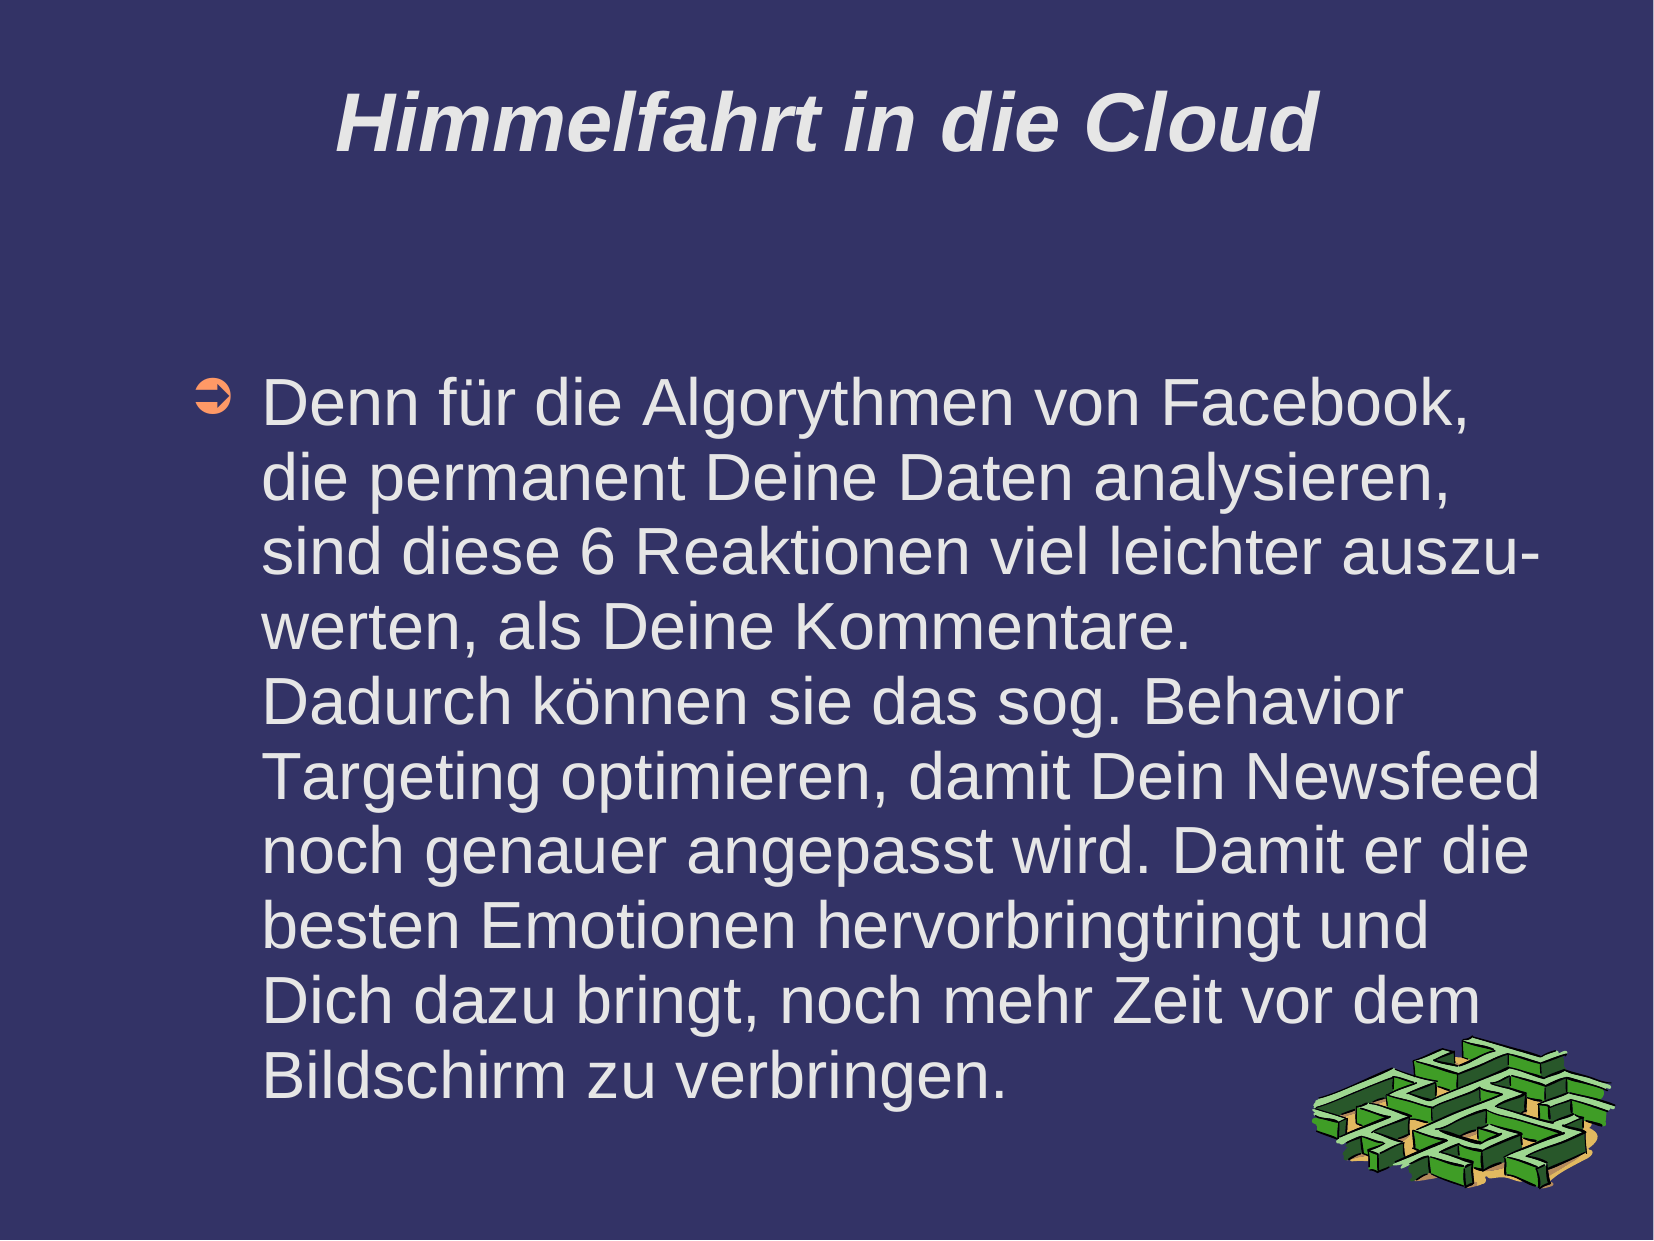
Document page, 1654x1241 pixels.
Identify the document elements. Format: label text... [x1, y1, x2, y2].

title Himmelfahrt in die Cloud [121, 19, 1534, 227]
list Denn für die Algorythmen von Facebook, die permanent Deine Daten analysieren, sind diese 6 Reaktionen viel leichter auszu-werten, als Deine Kommentare. Dadurch können sie das sog. Behavior Targeting optimieren, damit Dein Newsfeed noch genauer angepasst wird. Damit er die besten Emotionen hervorbringtringt und Dich dazu bringt, noch mehr Zeit vor dem Bildschirm zu verbringen. [178, 364, 1570, 1147]
